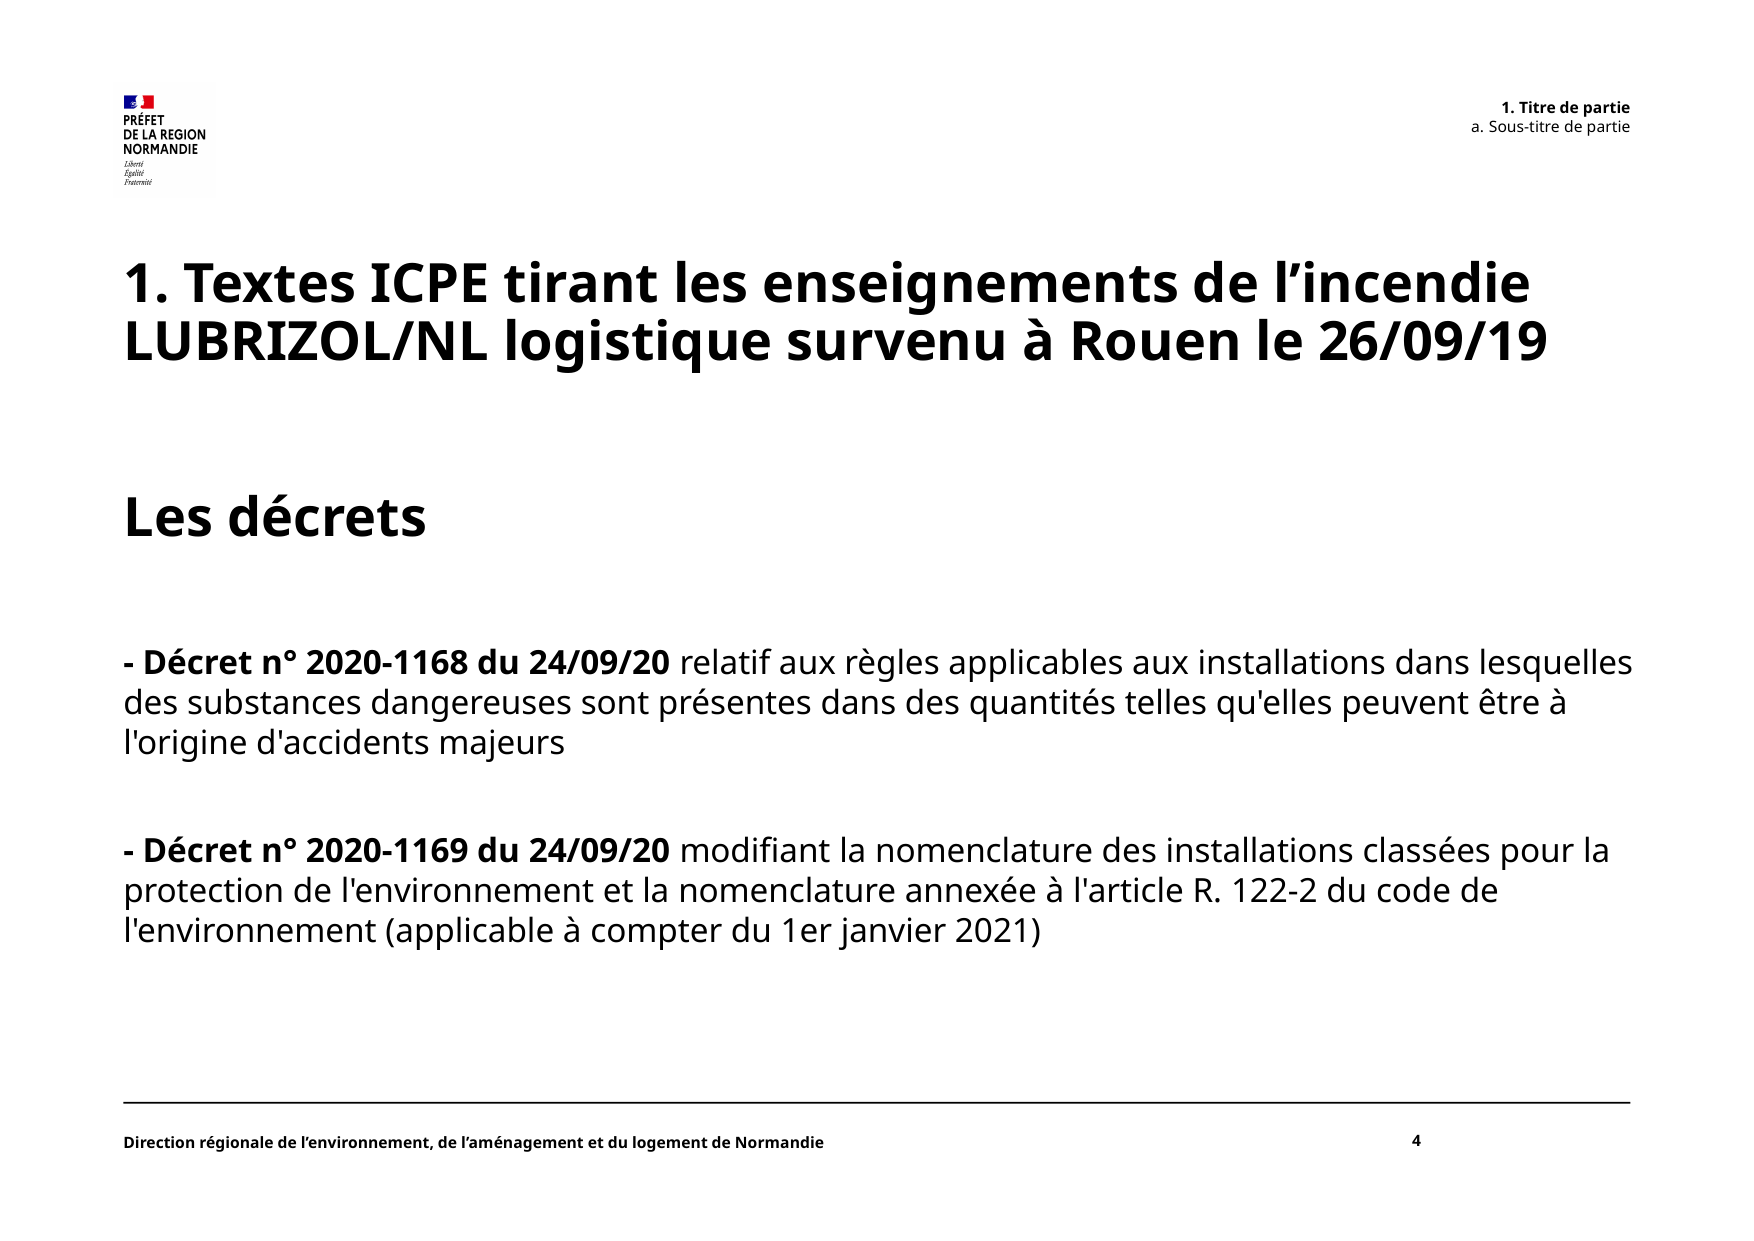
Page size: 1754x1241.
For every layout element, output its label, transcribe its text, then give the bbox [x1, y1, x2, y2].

list - Décret n° 2020-1168 du 24/09/20 relatif aux règles applicables aux installations dans lesquelles des substances dangereuses sont présentes dans des quantités telles qu'elles peuvent être à l'origine d'accidents majeurs - Décret n° 2020-1169 du 24/09/20 modifiant la nomenclature des installations classées pour la protection de l'environnement et la nomenclature annexée à l'article R. 122-2 du code de l'environnement (applicable à compter du 1er janvier 2021) [123, 641, 1671, 986]
footer Direction régionale de l’environnement, de l’aménagement et du logement de Normandie [123, 1102, 1179, 1181]
title 1. Textes ICPE tirant les enseignements de l’incendie LUBRIZOL/NL logistique survenu à Rouen le 26/09/19 Les décrets [123, 255, 1631, 545]
list Titre de partie Sous-titre de partie [651, 98, 1631, 177]
picture [113, 82, 216, 198]
slide_number 6 [1179, 1102, 1422, 1181]
